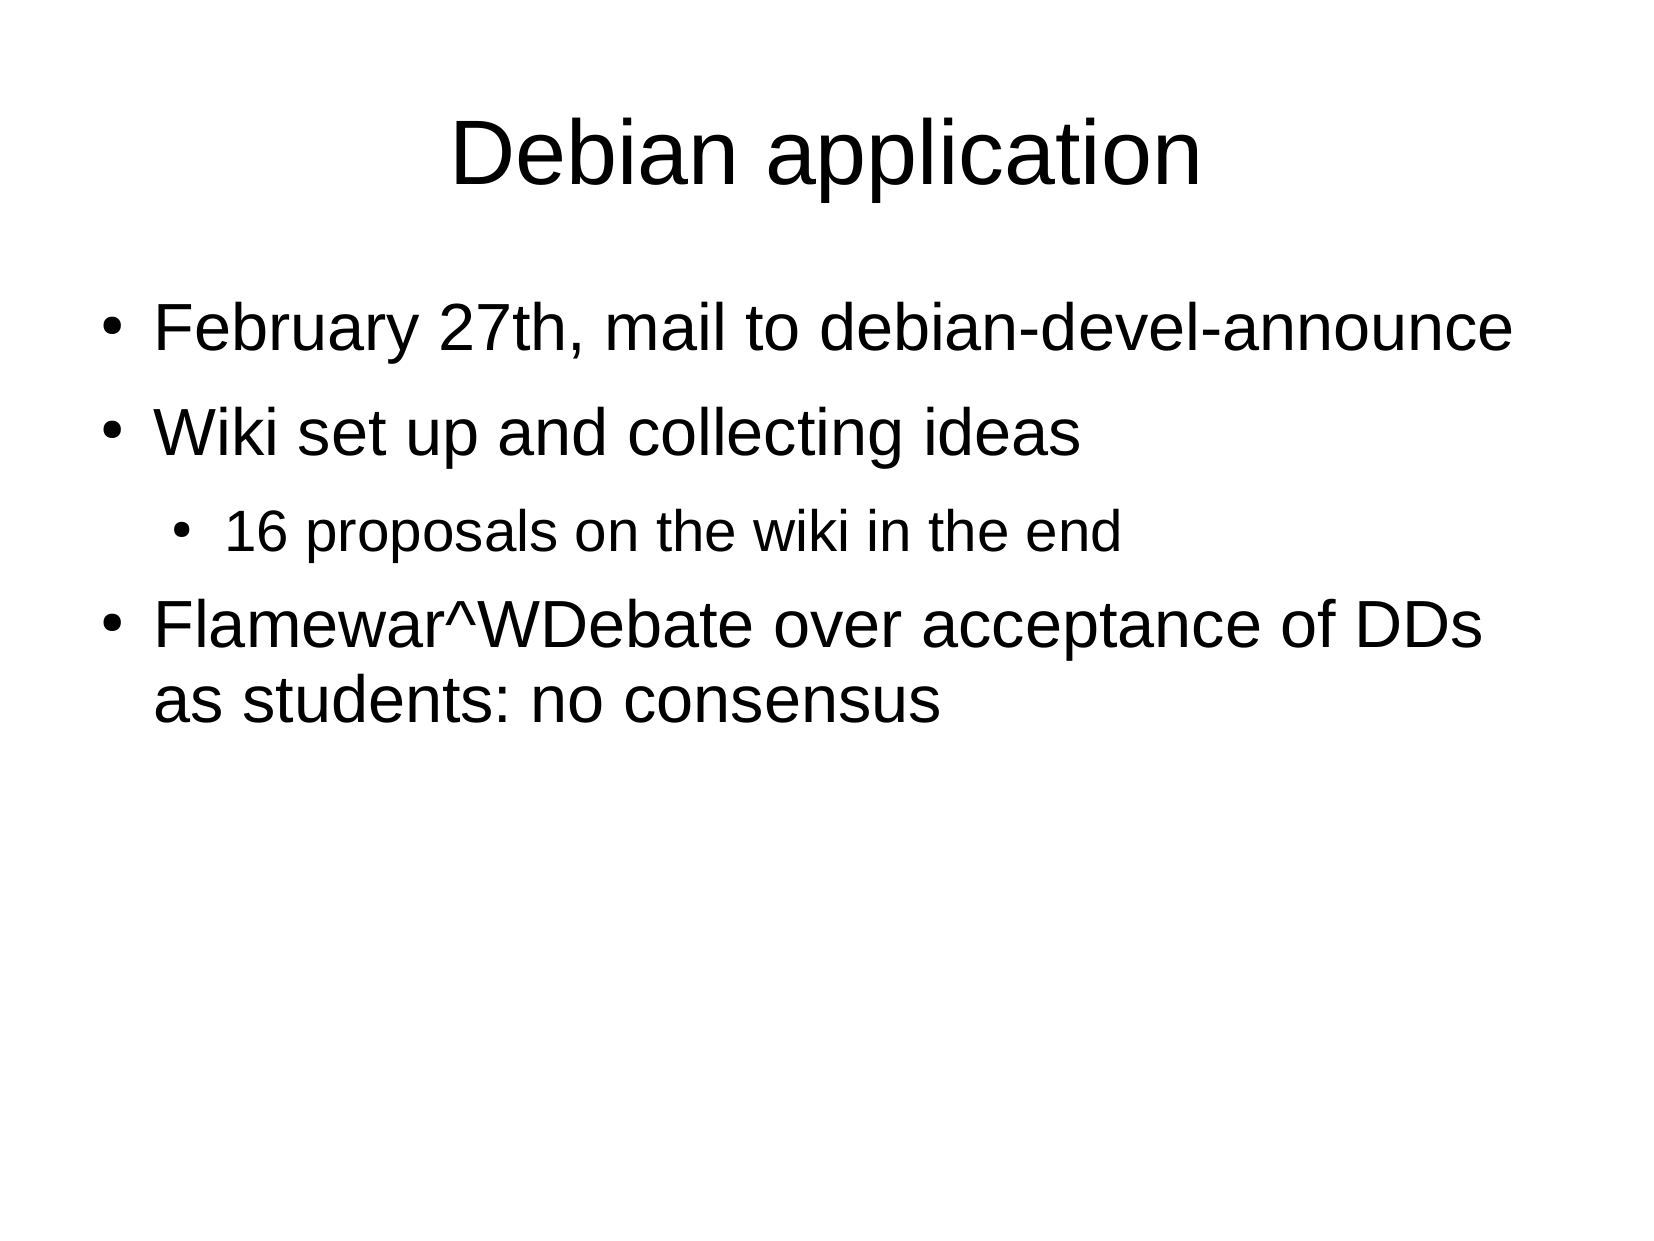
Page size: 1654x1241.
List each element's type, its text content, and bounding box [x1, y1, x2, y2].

title Debian application [82, 49, 1571, 257]
list February 27th, mail to debian-devel-announce Wiki set up and collecting ideas 16 proposals on the wiki in the end Flamewar^WDebate over acceptance of DDs as students: no consensus [82, 290, 1571, 1109]
